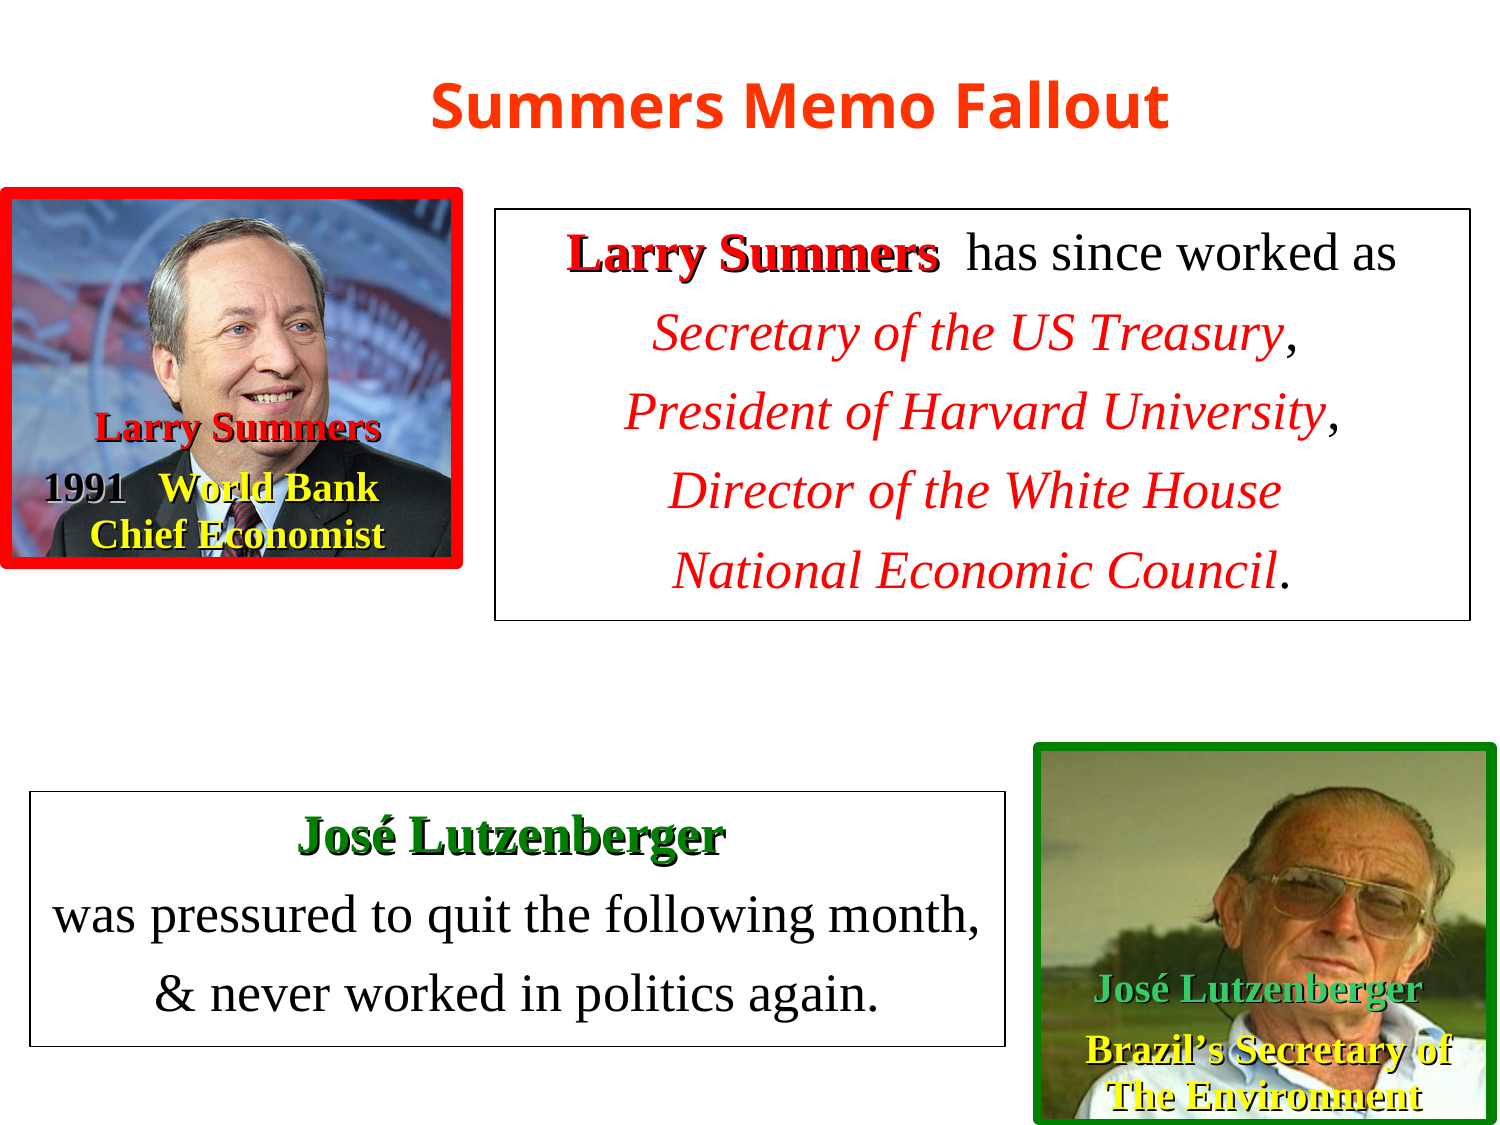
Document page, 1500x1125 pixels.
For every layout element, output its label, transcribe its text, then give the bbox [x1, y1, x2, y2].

text_box Summers Memo Fallout [192, 58, 1409, 157]
text_box José Lutzenberger Brazil’s Secretary of The Environment [1044, 957, 1493, 1125]
picture [1041, 751, 1487, 1119]
text_box Larry Summers has since worked as Secretary of the US Treasury, President of Harvard University, Director of the White House National Economic Council. [495, 208, 1471, 621]
text_box José Lutzenberger was pressured to quit the following month, & never worked in politics again. [30, 791, 1006, 1047]
picture [12, 199, 451, 396]
text_box Larry Summers 1991 World Bank Chief Economist [11, 396, 463, 565]
